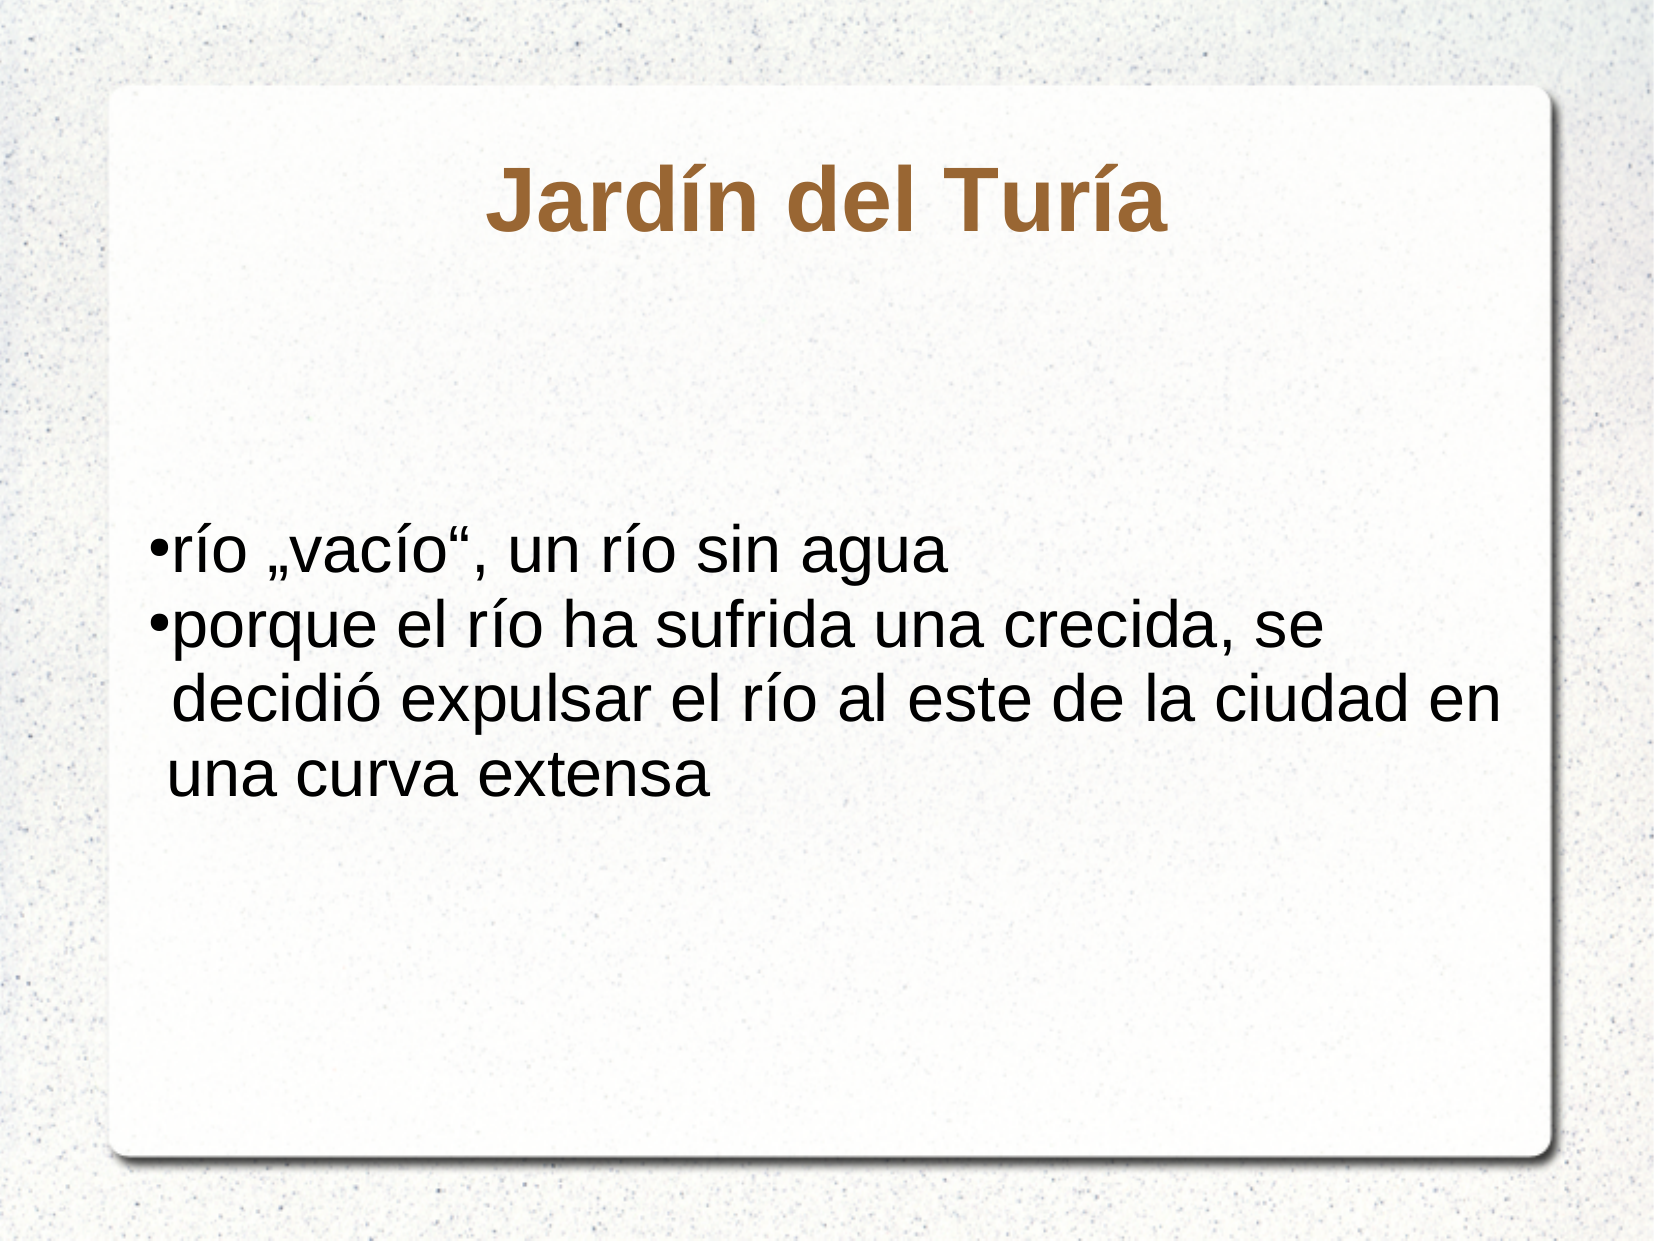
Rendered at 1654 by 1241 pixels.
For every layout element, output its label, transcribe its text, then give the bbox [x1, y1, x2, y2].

picture [0, 0, 1654, 1241]
subtitle río „vacío“, un río sin agua porque el río ha sufrida una crecida, se decidió expulsar el río al este de la ciudad en una curva extensa [147, 336, 1506, 987]
title Jardín del Turía [118, 96, 1536, 304]
